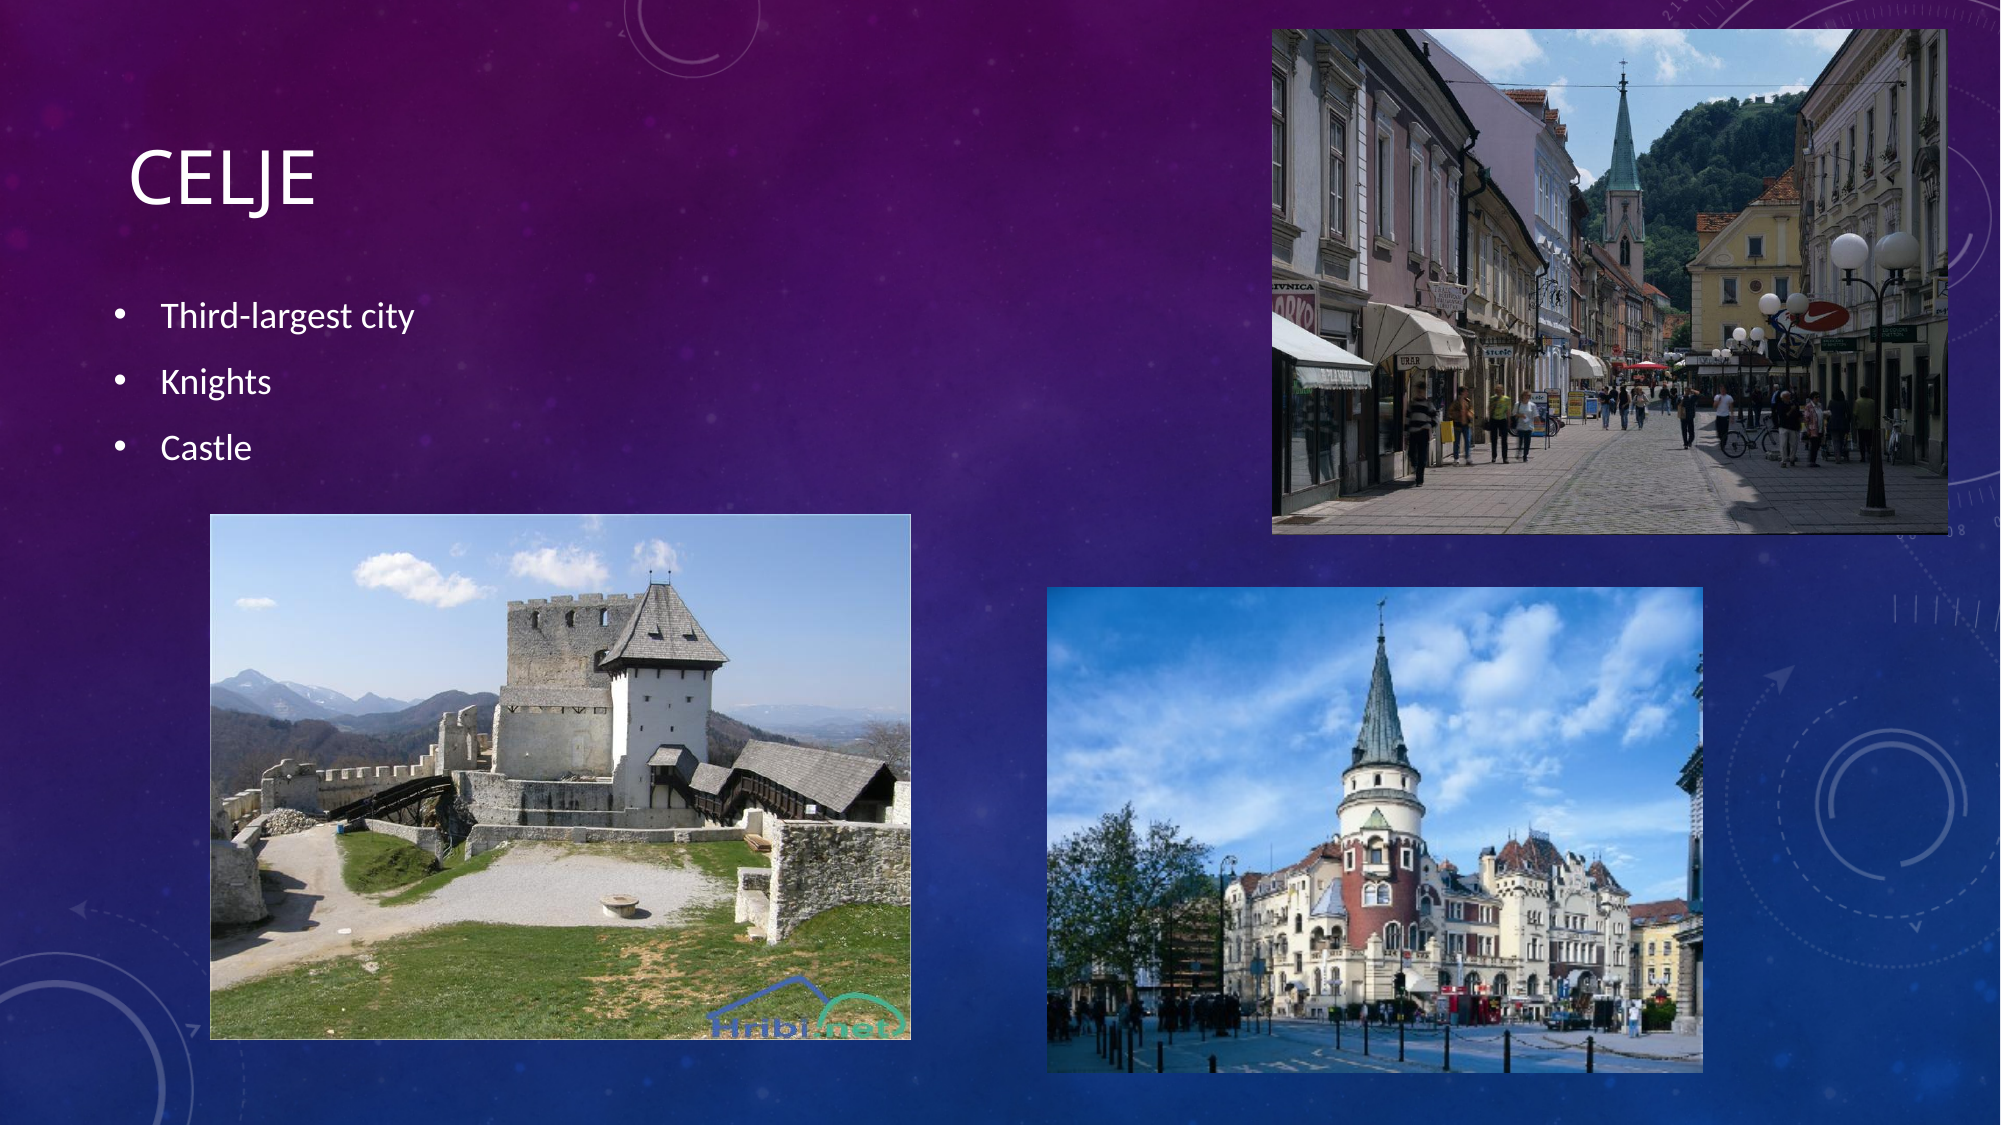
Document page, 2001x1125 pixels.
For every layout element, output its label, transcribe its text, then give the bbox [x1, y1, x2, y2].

title CELJE [112, 99, 1272, 249]
list Third-largest city Knights Castle [98, 248, 519, 577]
picture [0, 0, 2001, 1125]
